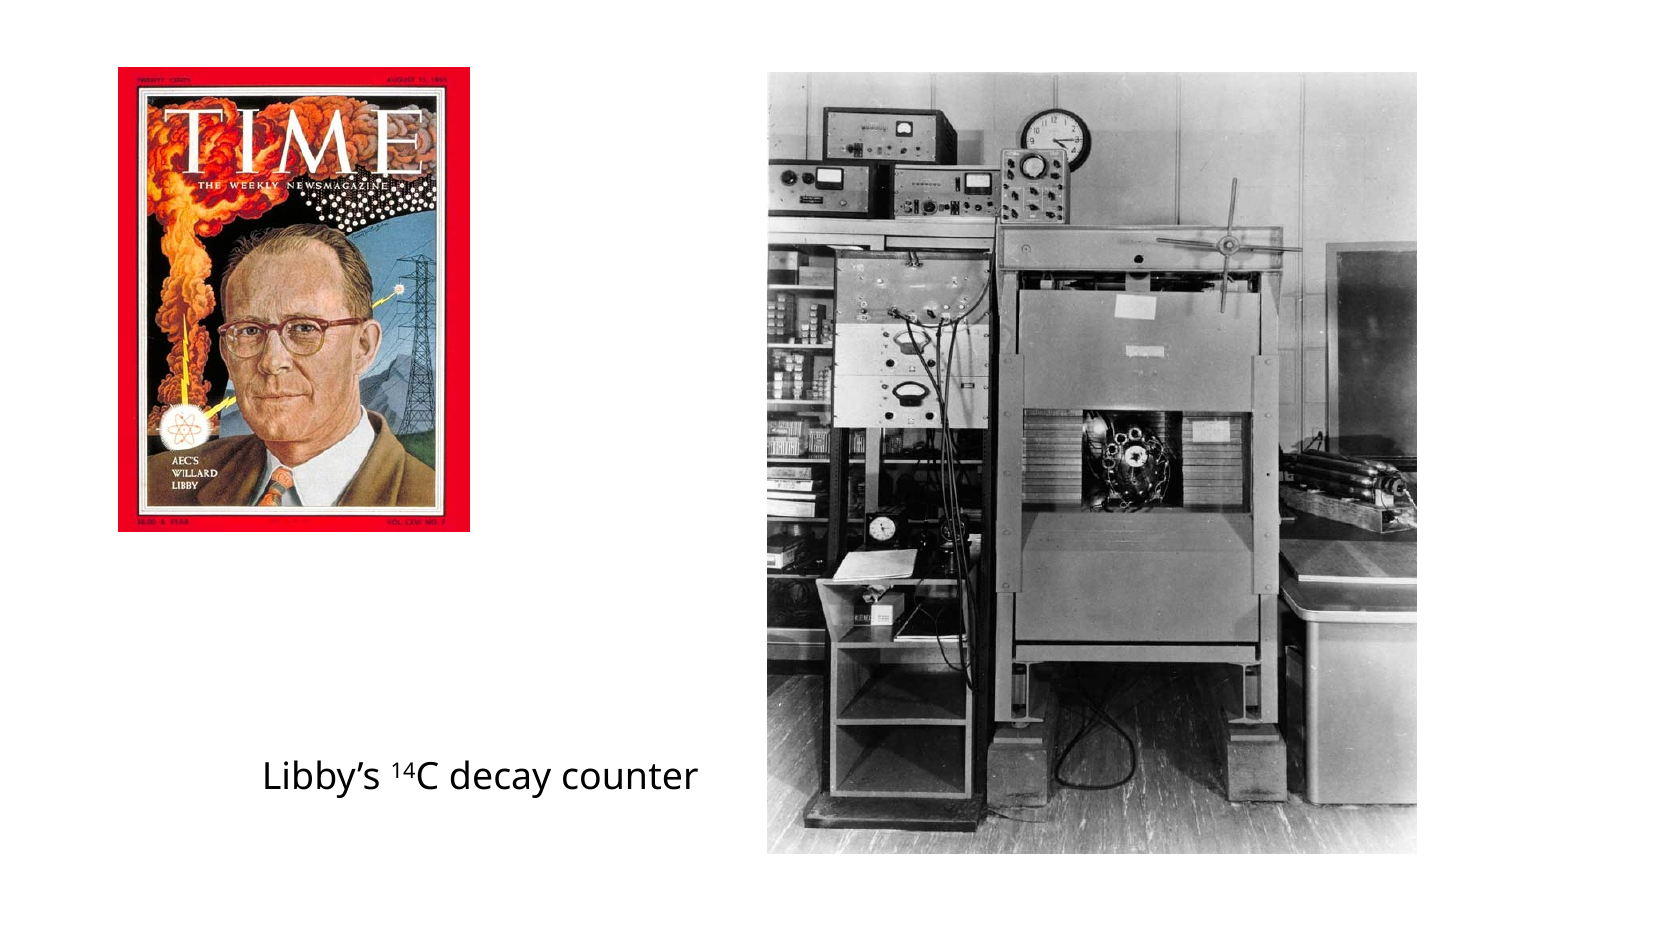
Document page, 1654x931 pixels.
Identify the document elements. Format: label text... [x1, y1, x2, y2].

picture [767, 72, 1417, 854]
text_box Libby’s 14C decay counter [247, 744, 714, 805]
picture [118, 67, 470, 532]
